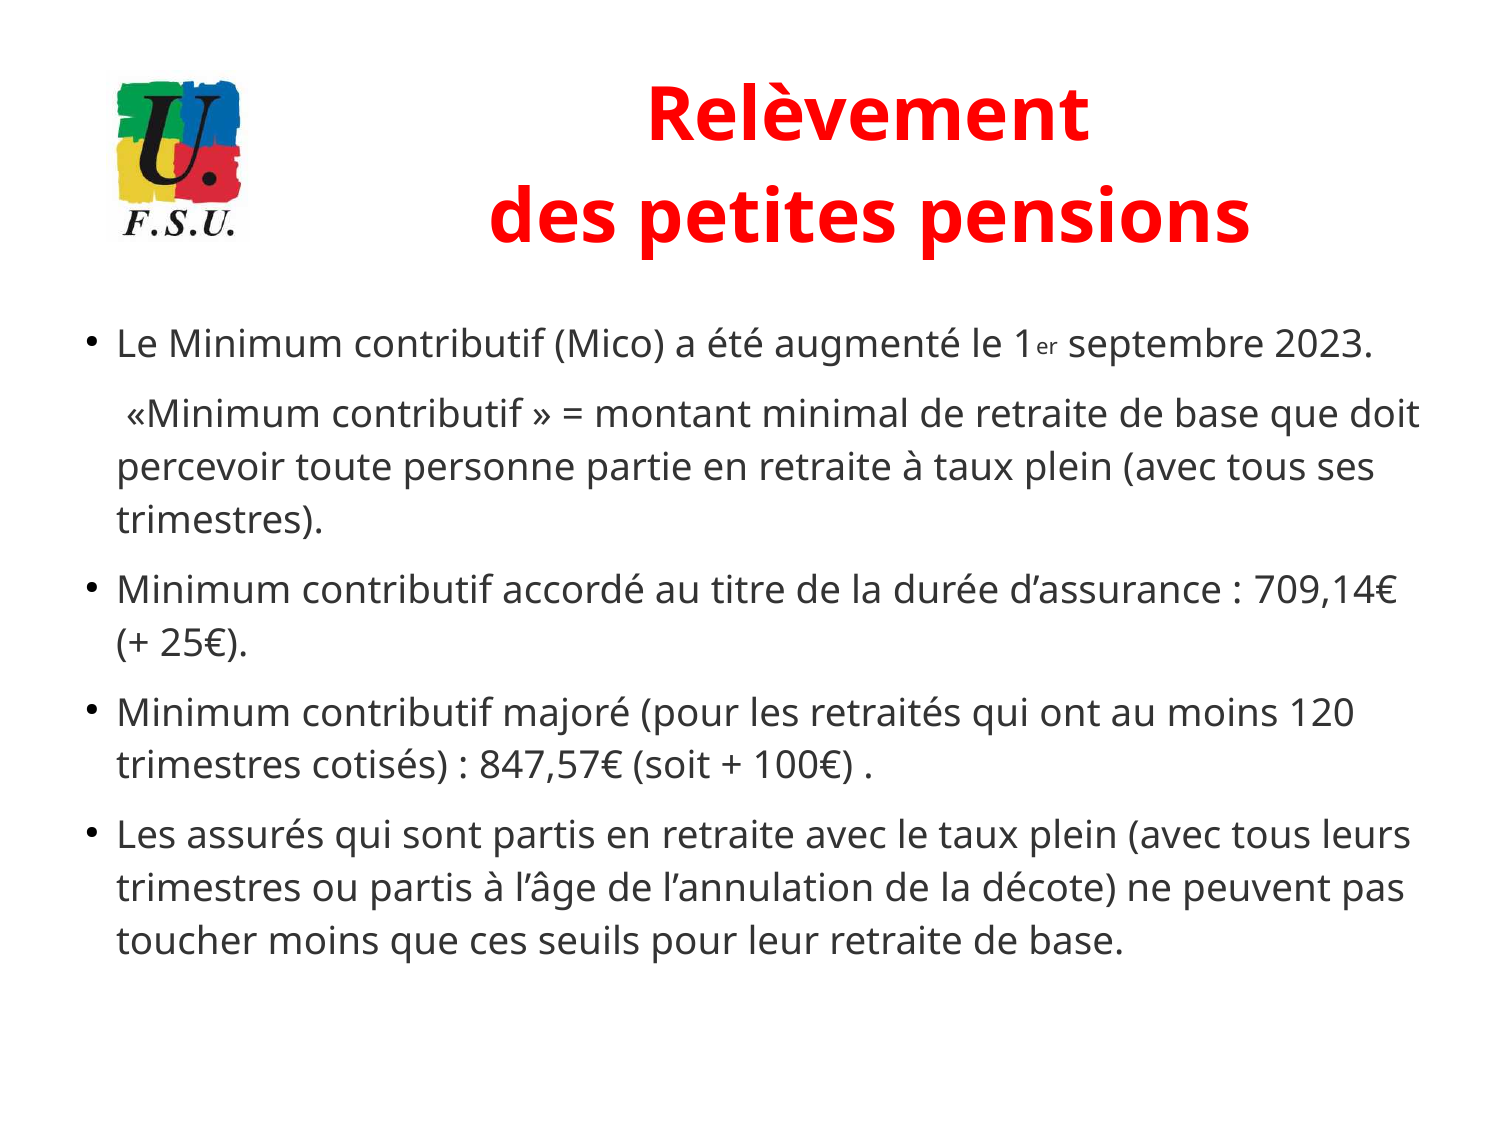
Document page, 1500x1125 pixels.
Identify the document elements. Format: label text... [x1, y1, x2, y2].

picture [106, 70, 250, 242]
list Le Minimum contributif (Mico) a été augmenté le 1er septembre 2023. «Minimum contributif » = montant minimal de retraite de base que doit percevoir toute personne partie en retraite à taux plein (avec tous ses trimestres). Minimum contributif accordé au titre de la durée d’assurance : 709,14€ (+ 25€). Minimum contributif majoré (pour les retraités qui ont au moins 120 trimestres cotisés) : 847,57€ (soit + 100€) . Les assurés qui sont partis en retraite avec le taux plein (avec tous leurs trimestres ou partis à l’âge de l’annulation de la décote) ne peuvent pas toucher moins que ces seuils pour leur retraite de base. [75, 316, 1425, 969]
title Relèvement des petites pensions [283, 46, 1402, 279]
